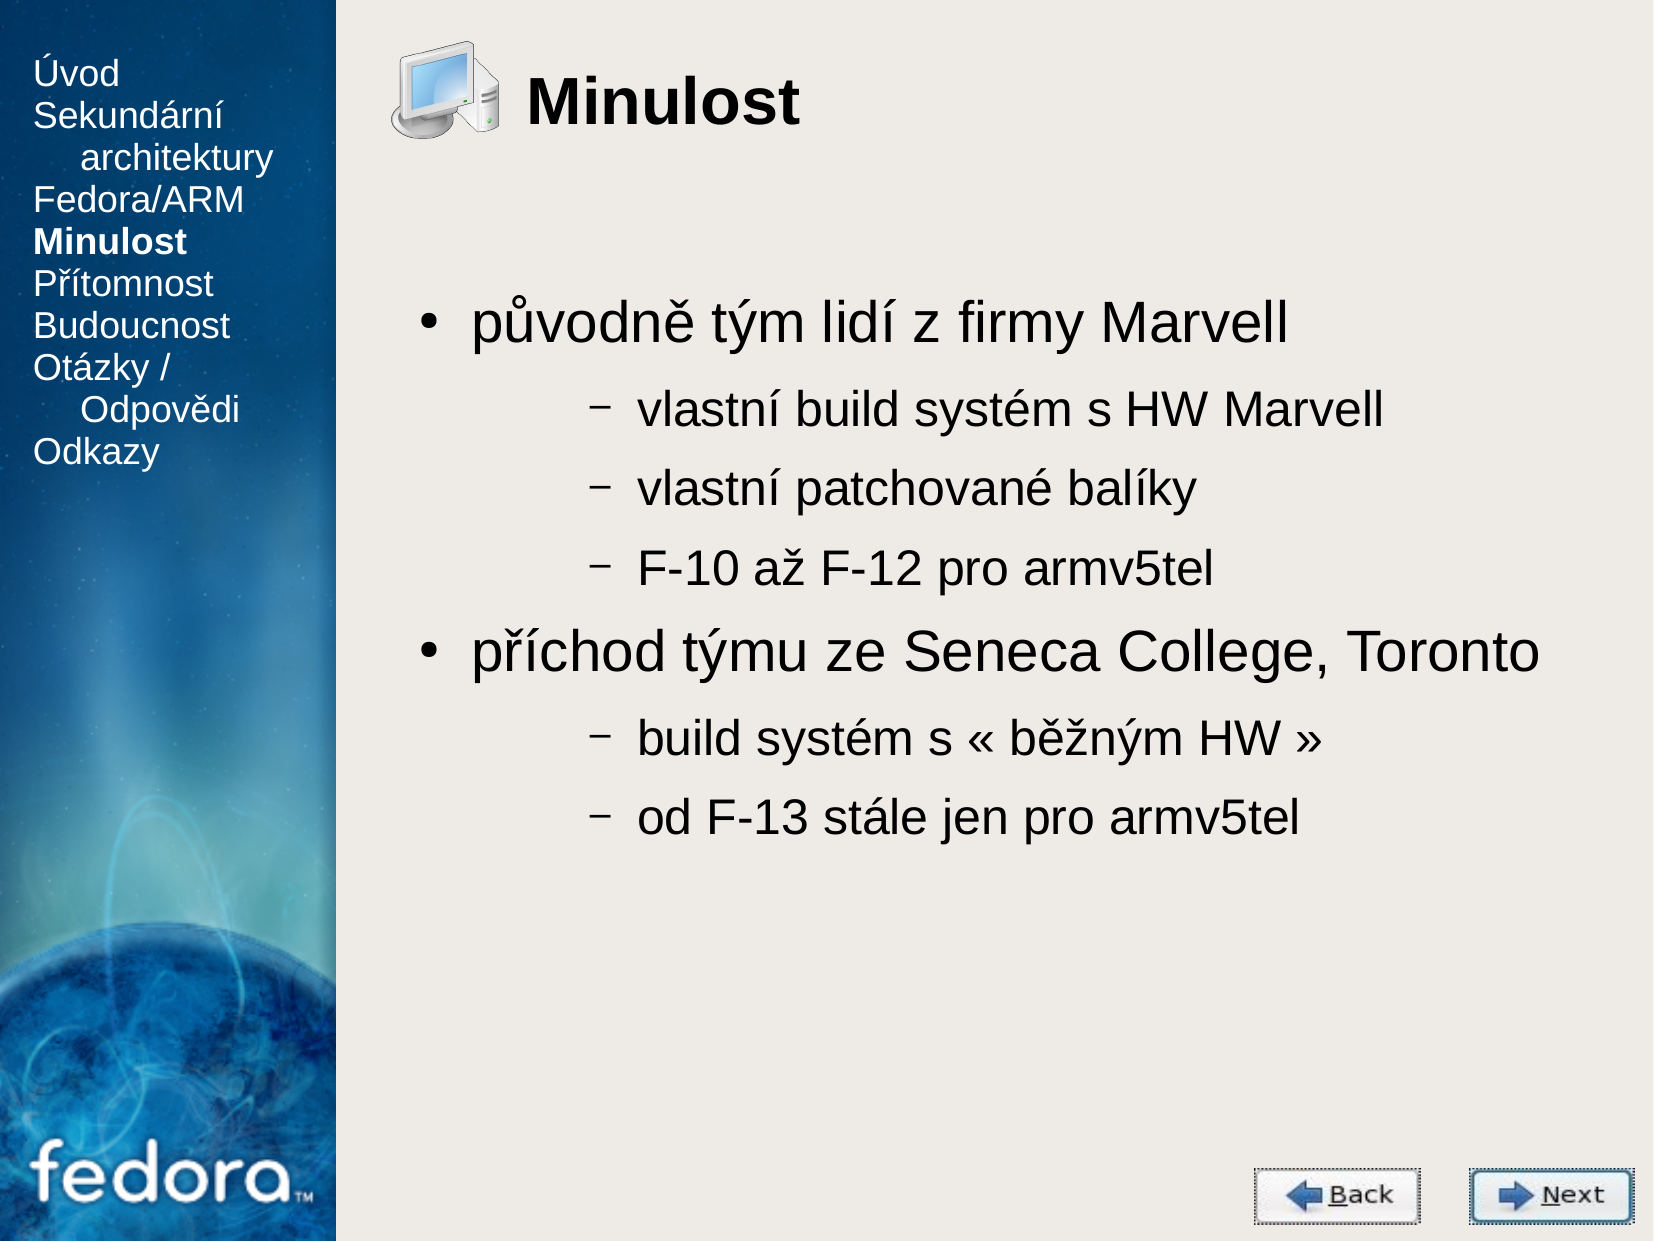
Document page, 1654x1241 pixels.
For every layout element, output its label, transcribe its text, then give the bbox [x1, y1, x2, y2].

text_box Minulost [511, 56, 1316, 147]
picture [0, 0, 1654, 1241]
list původně tým lidí z firmy Marvell vlastní build systém s HW Marvell vlastní patchované balíky F-10 až F-12 pro armv5tel příchod týmu ze Seneca College, Toronto build systém s « běžným HW » od F-13 stále jen pro armv5tel [400, 290, 1617, 1094]
text_box Úvod Sekundární architektury Fedora/ARM Minulost Přítomnost Budoucnost Otázky / Odpovědi Odkazy [18, 45, 327, 481]
